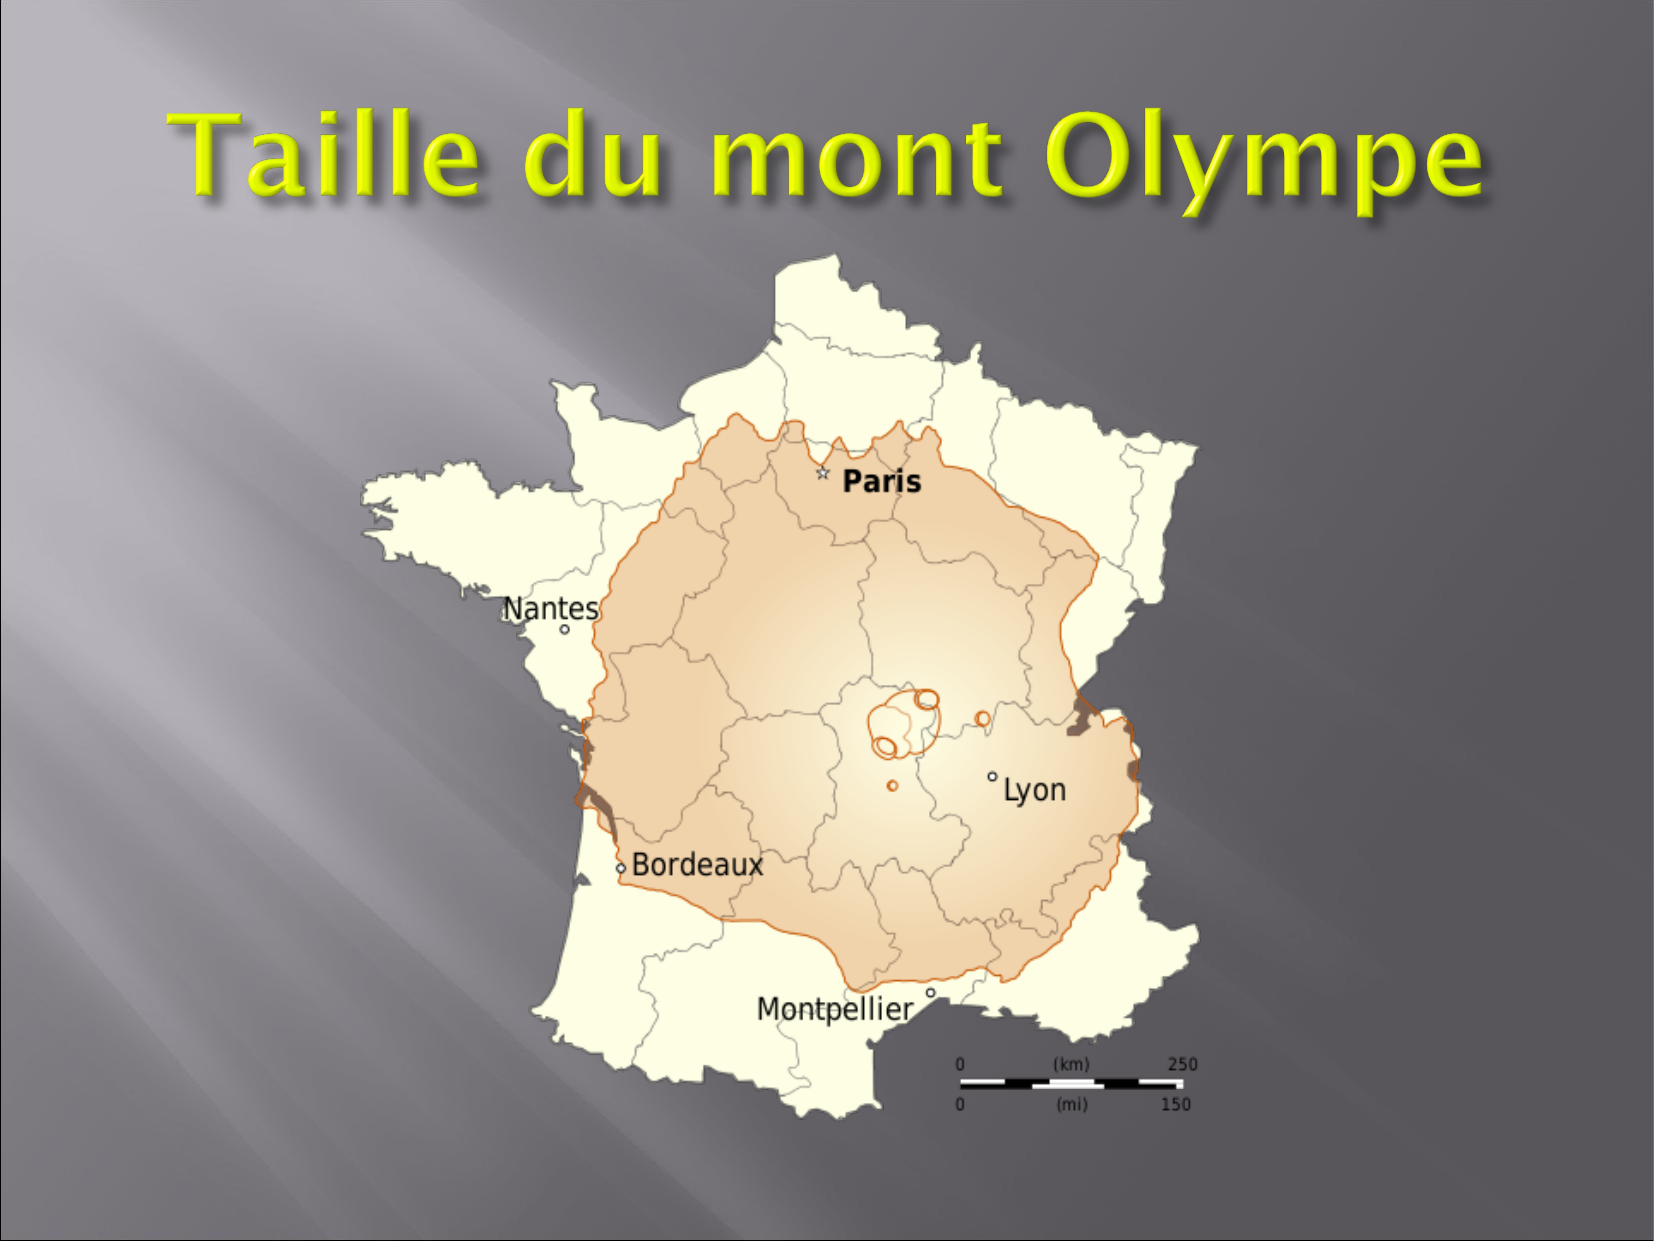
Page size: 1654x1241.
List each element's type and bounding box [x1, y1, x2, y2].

picture [0, 0, 1654, 1241]
text_box [82, 41, 1583, 251]
